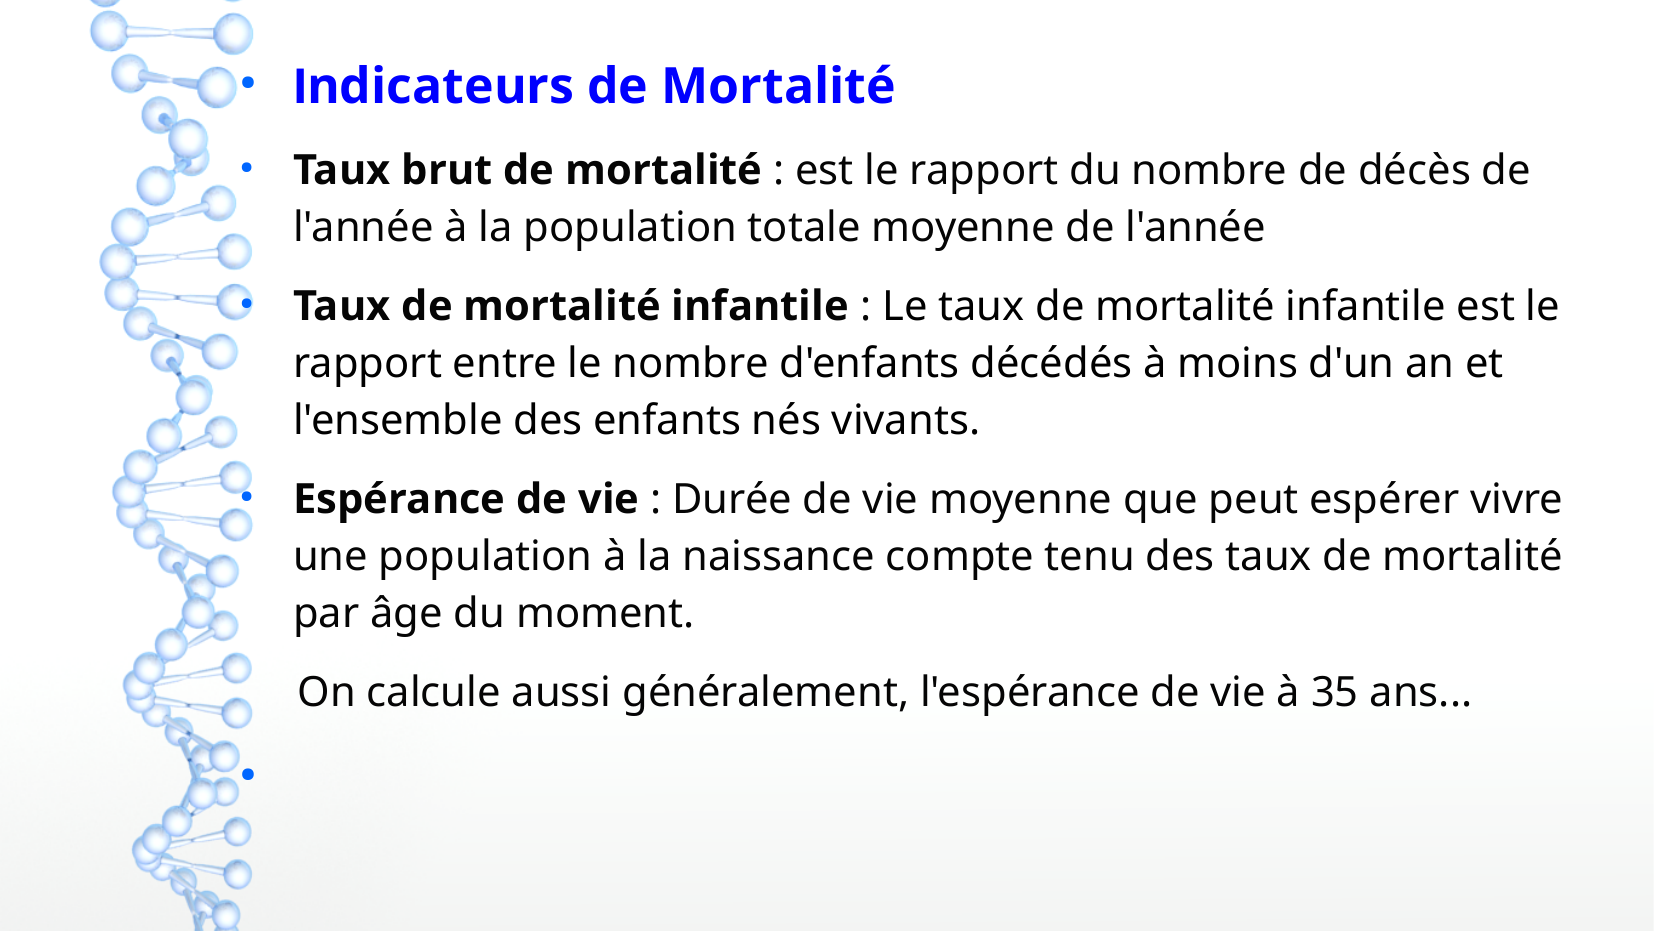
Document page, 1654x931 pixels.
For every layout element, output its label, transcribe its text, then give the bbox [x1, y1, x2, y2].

picture [0, 0, 1654, 931]
list Indicateurs de Mortalité Taux brut de mortalité : est le rapport du nombre de décès de l'année à la population totale moyenne de l'année Taux de mortalité infantile : Le taux de mortalité infantile est le rapport entre le nombre d'enfants décédés à moins d'un an et l'ensemble des enfants nés vivants. Espérance de vie : Durée de vie moyenne que peut espérer vivre une population à la naissance compte tenu des taux de mortalité par âge du moment. On calcule aussi généralement, l'espérance de vie à 35 ans... [222, 49, 1627, 869]
